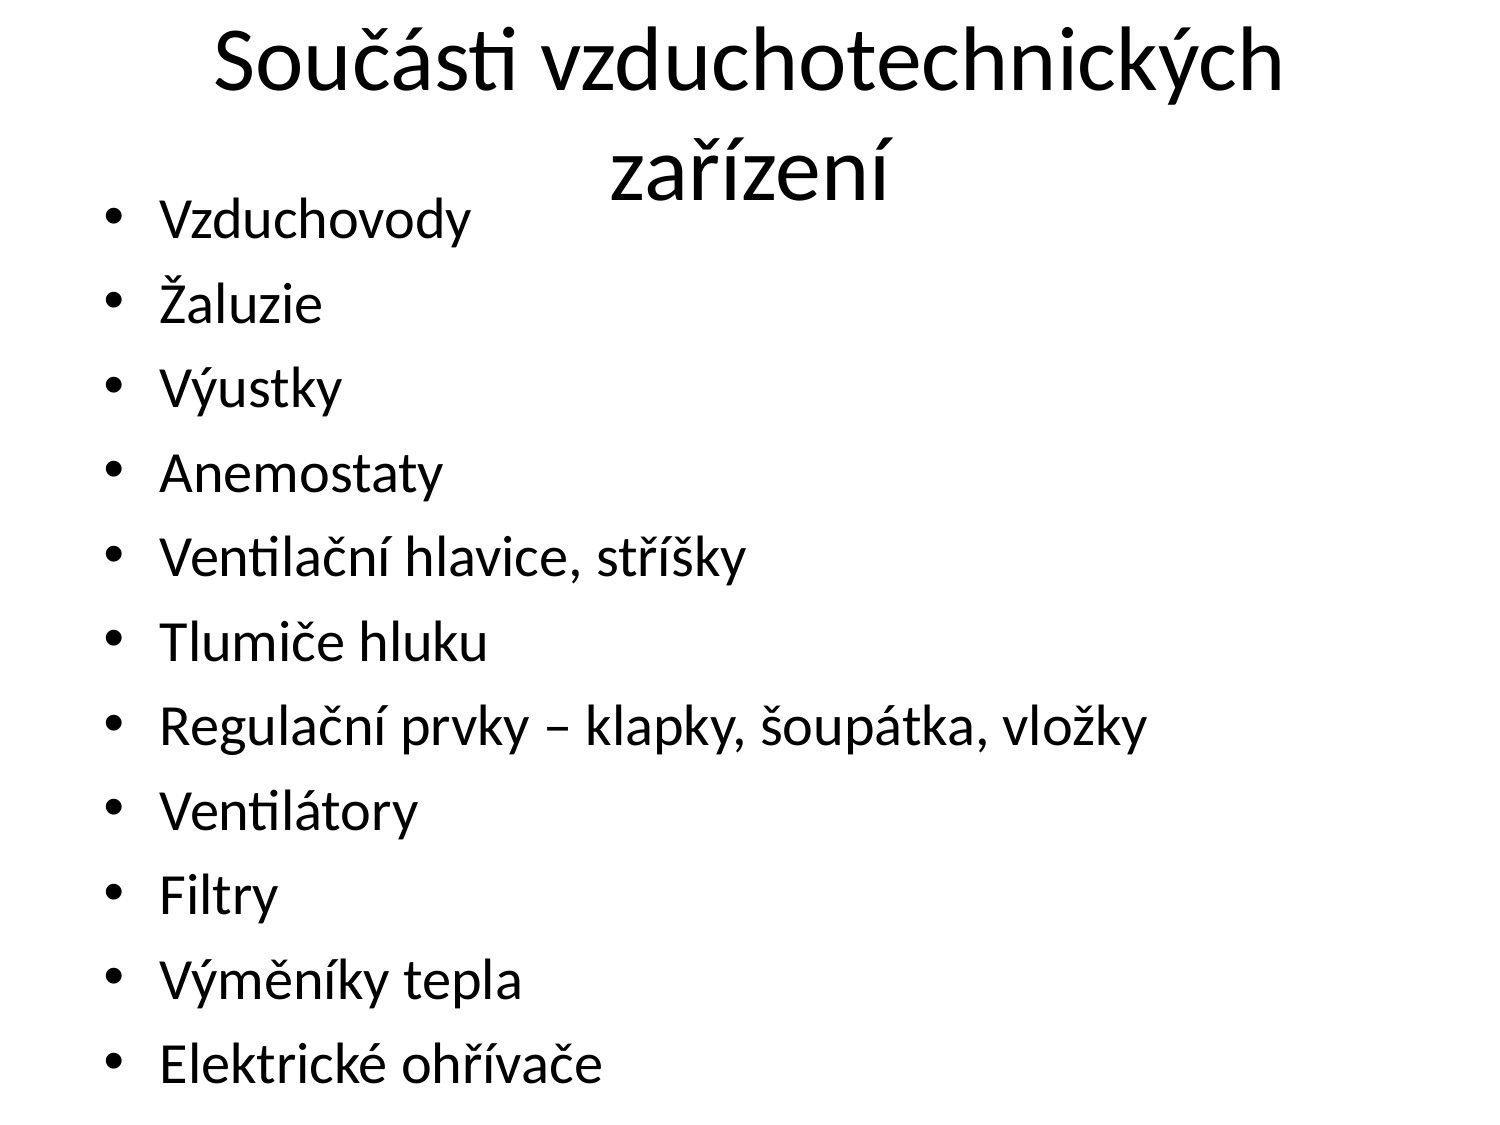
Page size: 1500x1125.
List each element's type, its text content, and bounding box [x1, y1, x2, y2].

list Vzduchovody Žaluzie Výustky Anemostaty Ventilační hlavice, stříšky Tlumiče hluku Regulační prvky – klapky, šoupátka, vložky Ventilátory Filtry Výměníky tepla Elektrické ohřívače [88, 172, 1439, 1125]
title Součásti vzduchotechnických zařízení [75, 0, 1426, 227]
